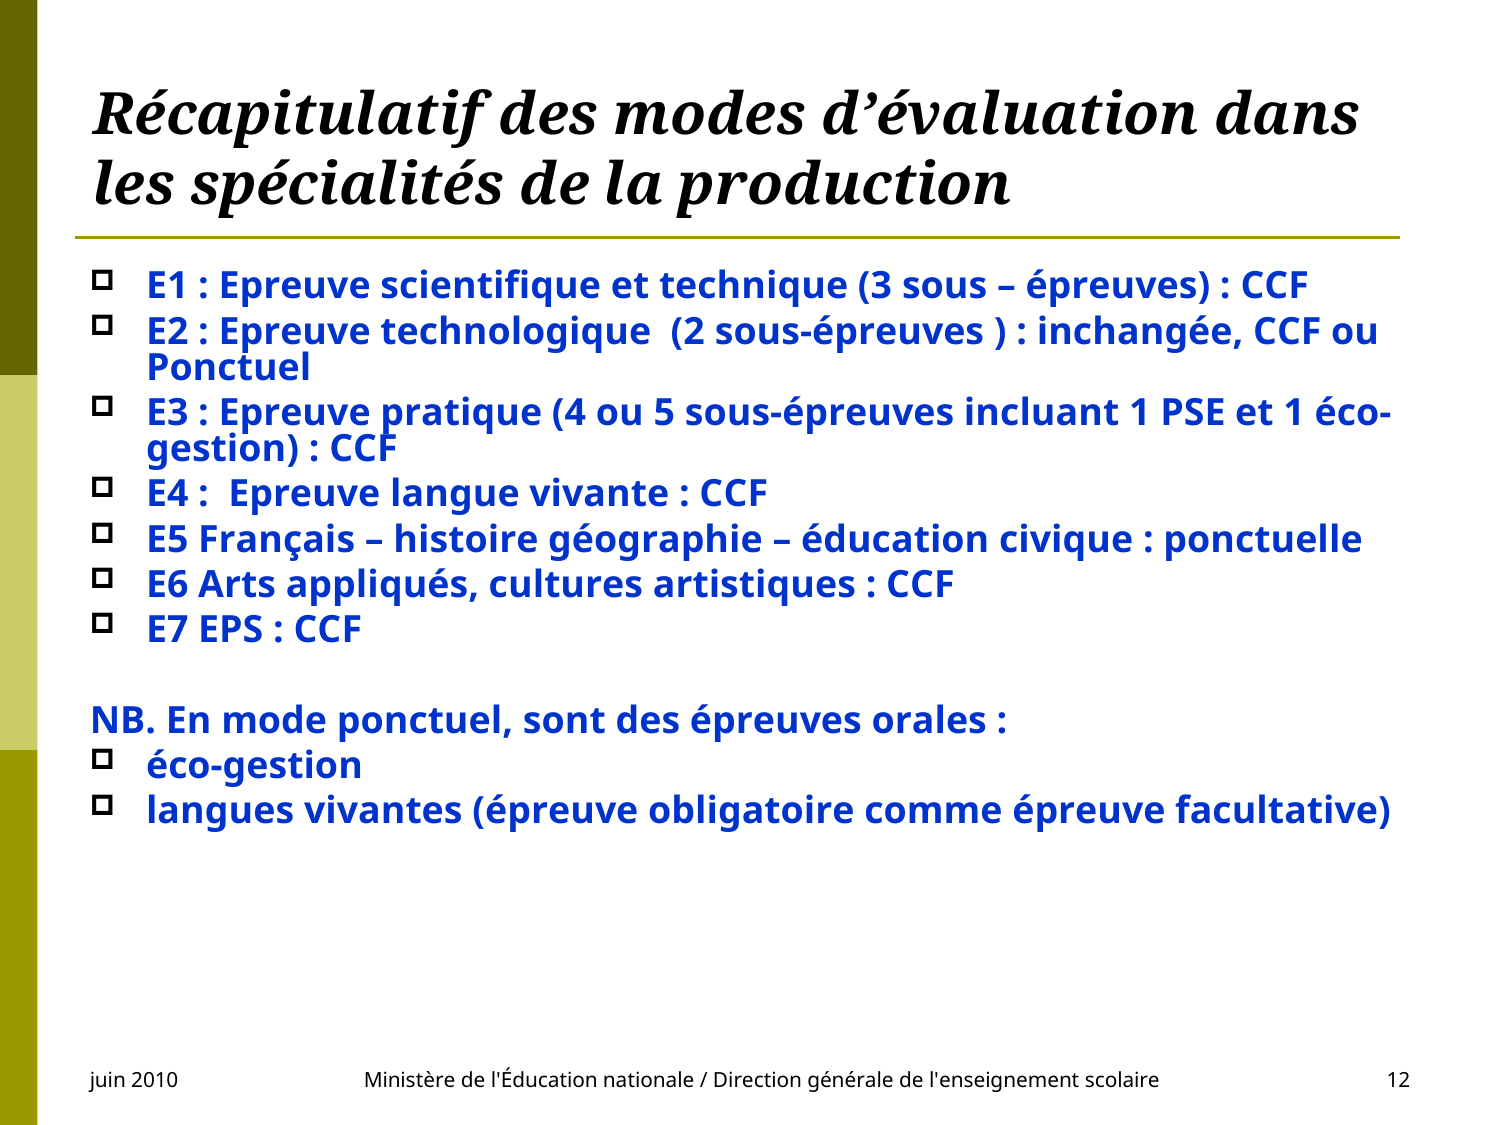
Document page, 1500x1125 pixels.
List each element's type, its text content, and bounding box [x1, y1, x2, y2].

title Récapitulatif des modes d’évaluation dans les spécialités de la production [78, 47, 1417, 224]
list E1 : Epreuve scientifique et technique (3 sous – épreuves) : CCF E2 : Epreuve technologique (2 sous-épreuves ) : inchangée, CCF ou Ponctuel E3 : Epreuve pratique (4 ou 5 sous-épreuves incluant 1 PSE et 1 éco-gestion) : CCF E4 : Epreuve langue vivante : CCF E5 Français – histoire géographie – éducation civique : ponctuelle E6 Arts appliqués, cultures artistiques : CCF E7 EPS : CCF NB. En mode ponctuel, sont des épreuves orales : éco-gestion langues vivantes (épreuve obligatoire comme épreuve facultative) [75, 262, 1426, 1006]
